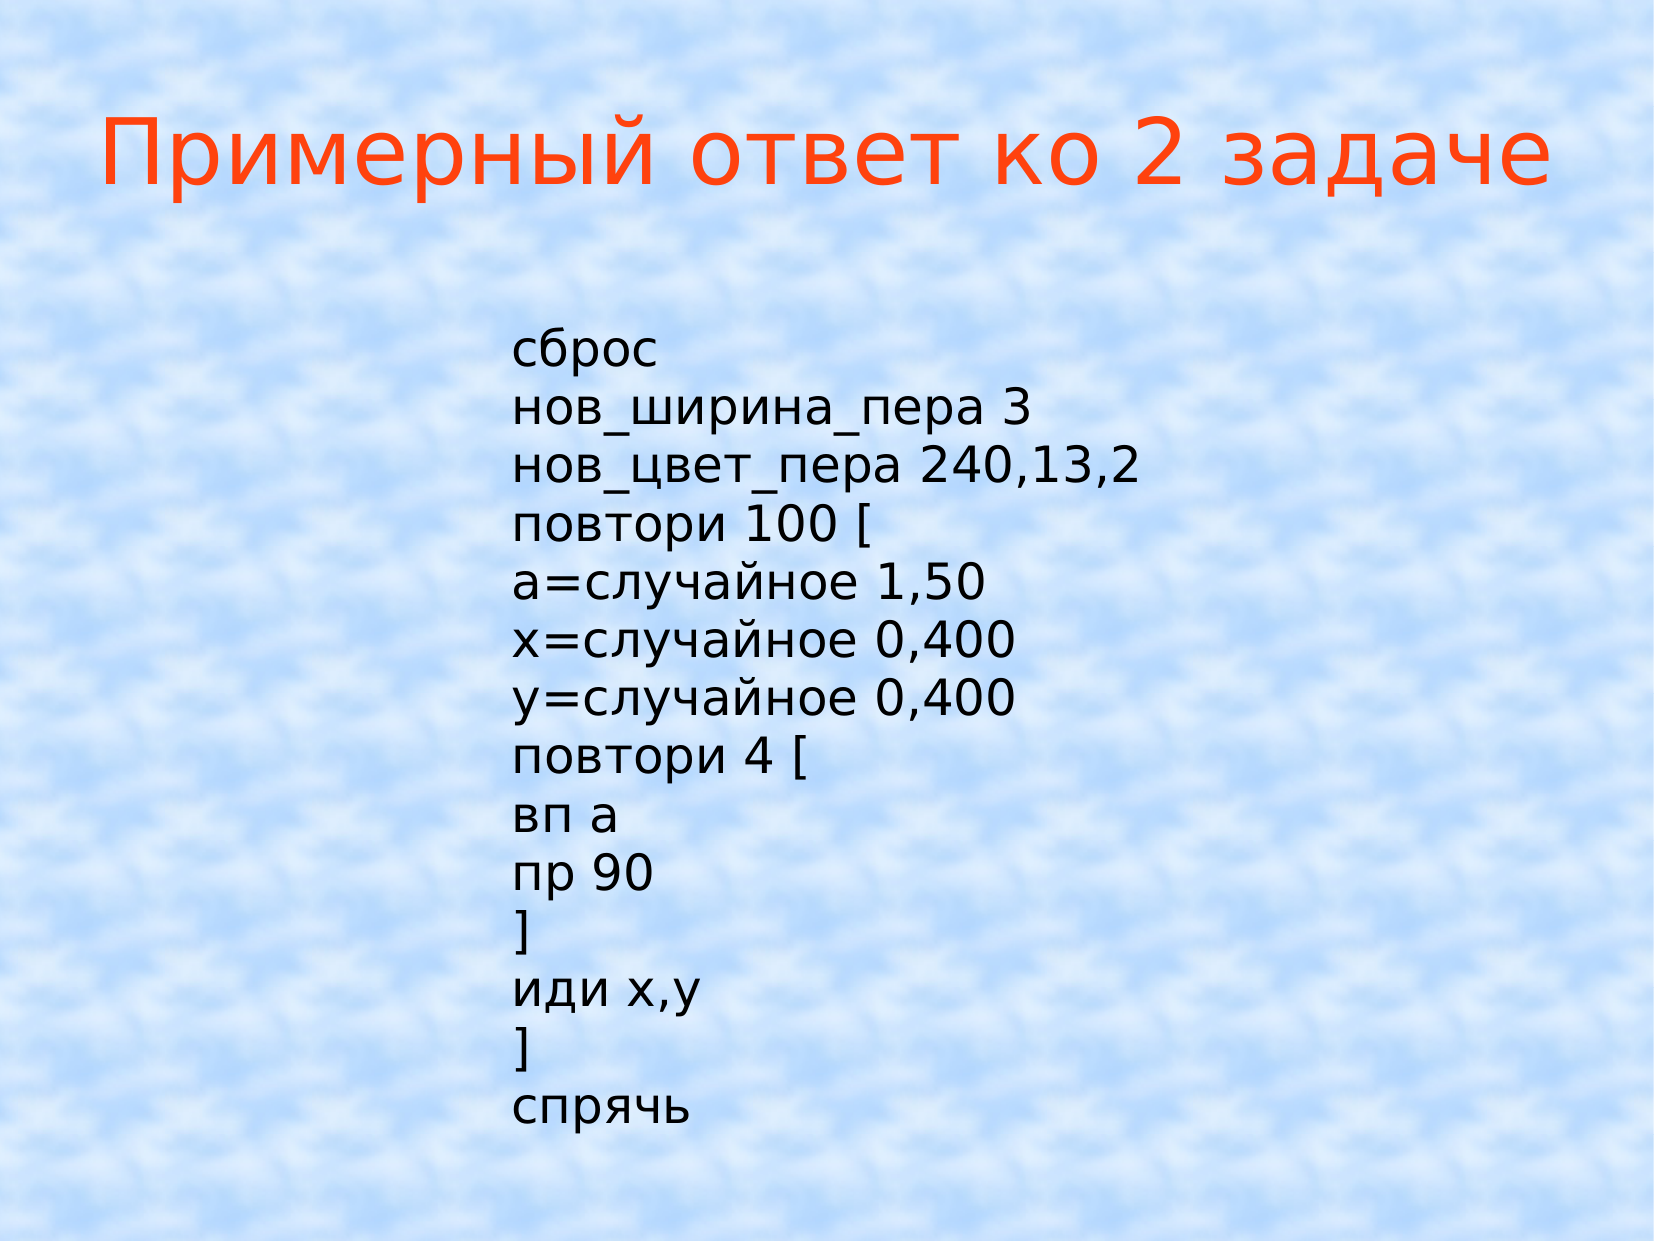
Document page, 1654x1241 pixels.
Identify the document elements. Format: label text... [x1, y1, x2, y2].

text_box сброс нов_ширина_пера 3 нов_цвет_пера 240,13,2 повтори 100 [ a=случайное 1,50 x=случайное 0,400 y=случайное 0,400 повтори 4 [ вп a пр 90 ] иди x,y ] спрячь [496, 312, 1216, 1143]
title Примерный ответ ко 2 задаче [82, 56, 1571, 250]
picture [0, 0, 1654, 1241]
